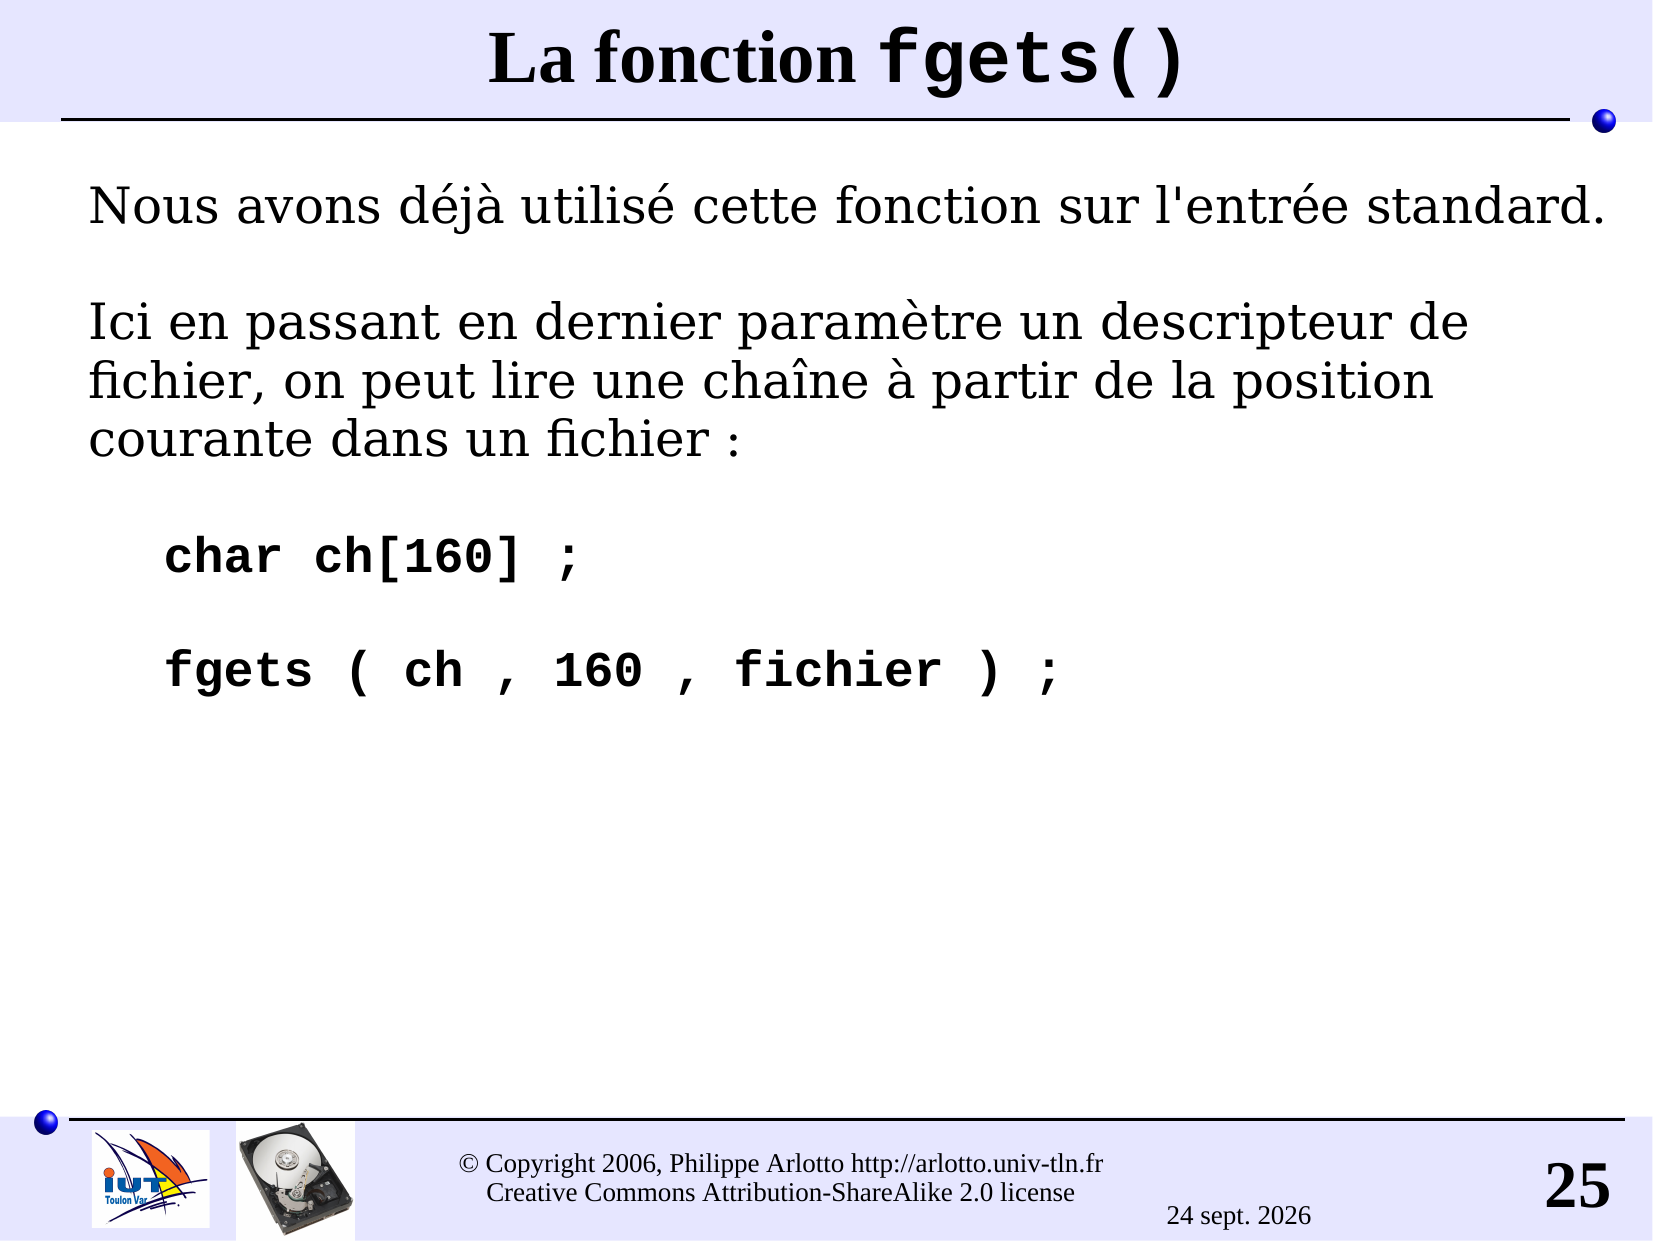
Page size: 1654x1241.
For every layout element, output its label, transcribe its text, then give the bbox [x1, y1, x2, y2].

text_box Nous avons déjà utilisé cette fonction sur l'entrée standard. Ici en passant en dernier paramètre un descripteur de fichier, on peut lire une chaîne à partir de la position courante dans un fichier : char ch[160] ; fgets ( ch , 160 , fichier ) ; [88, 177, 1609, 876]
picture [236, 1121, 355, 1241]
title La fonction fgets() [95, 11, 1585, 110]
